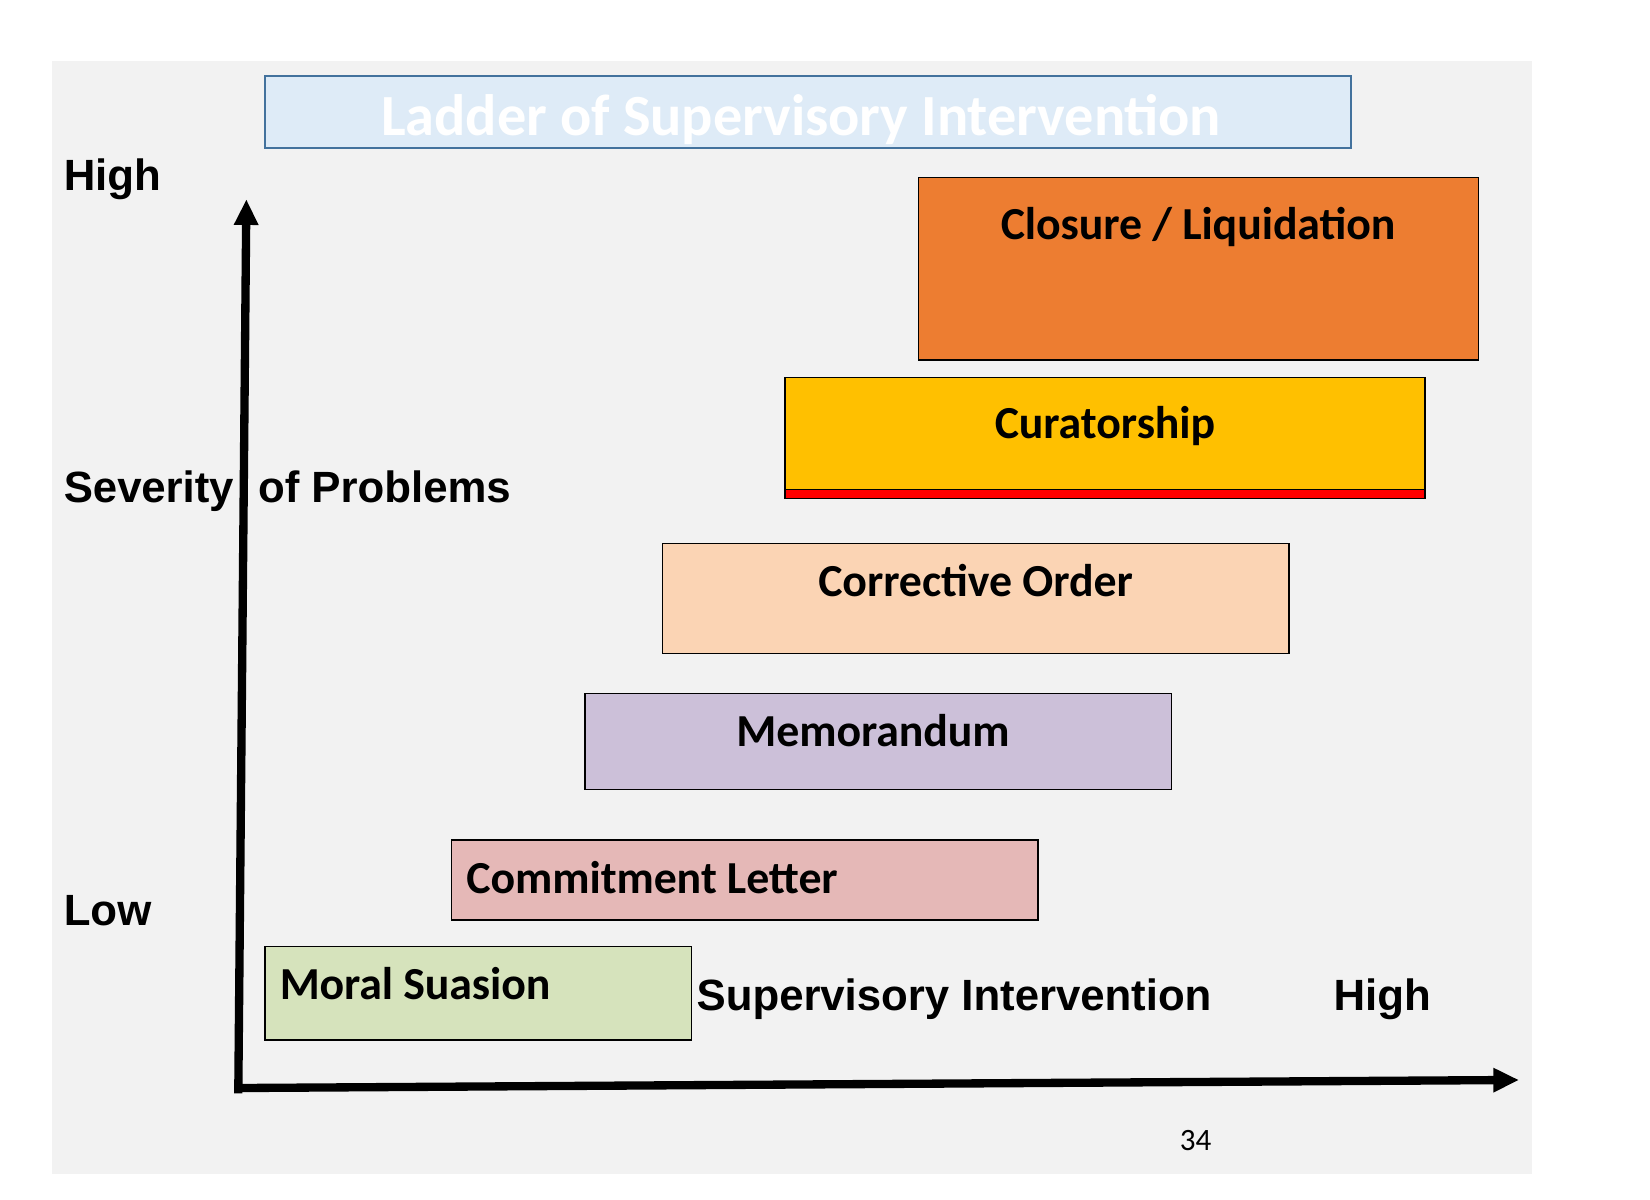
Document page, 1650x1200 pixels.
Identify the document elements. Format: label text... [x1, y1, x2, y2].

text_box Corrective Order [662, 543, 1290, 654]
text_box Commitment Letter [451, 840, 1039, 920]
table_header High Severity of Problems Low Low Supervisory Intervention High [52, 61, 1532, 1174]
text_box Memorandum [584, 693, 1172, 790]
text_box Closure / Liquidation [918, 177, 1479, 360]
slide_number <numéro> [1165, 1112, 1537, 1177]
text_box Curatorship [785, 490, 1425, 499]
text_box Ladder of Supervisory Intervention [264, 76, 1351, 148]
text_box Moral Suasion [264, 946, 692, 1040]
text_box Curatorship [785, 377, 1425, 490]
